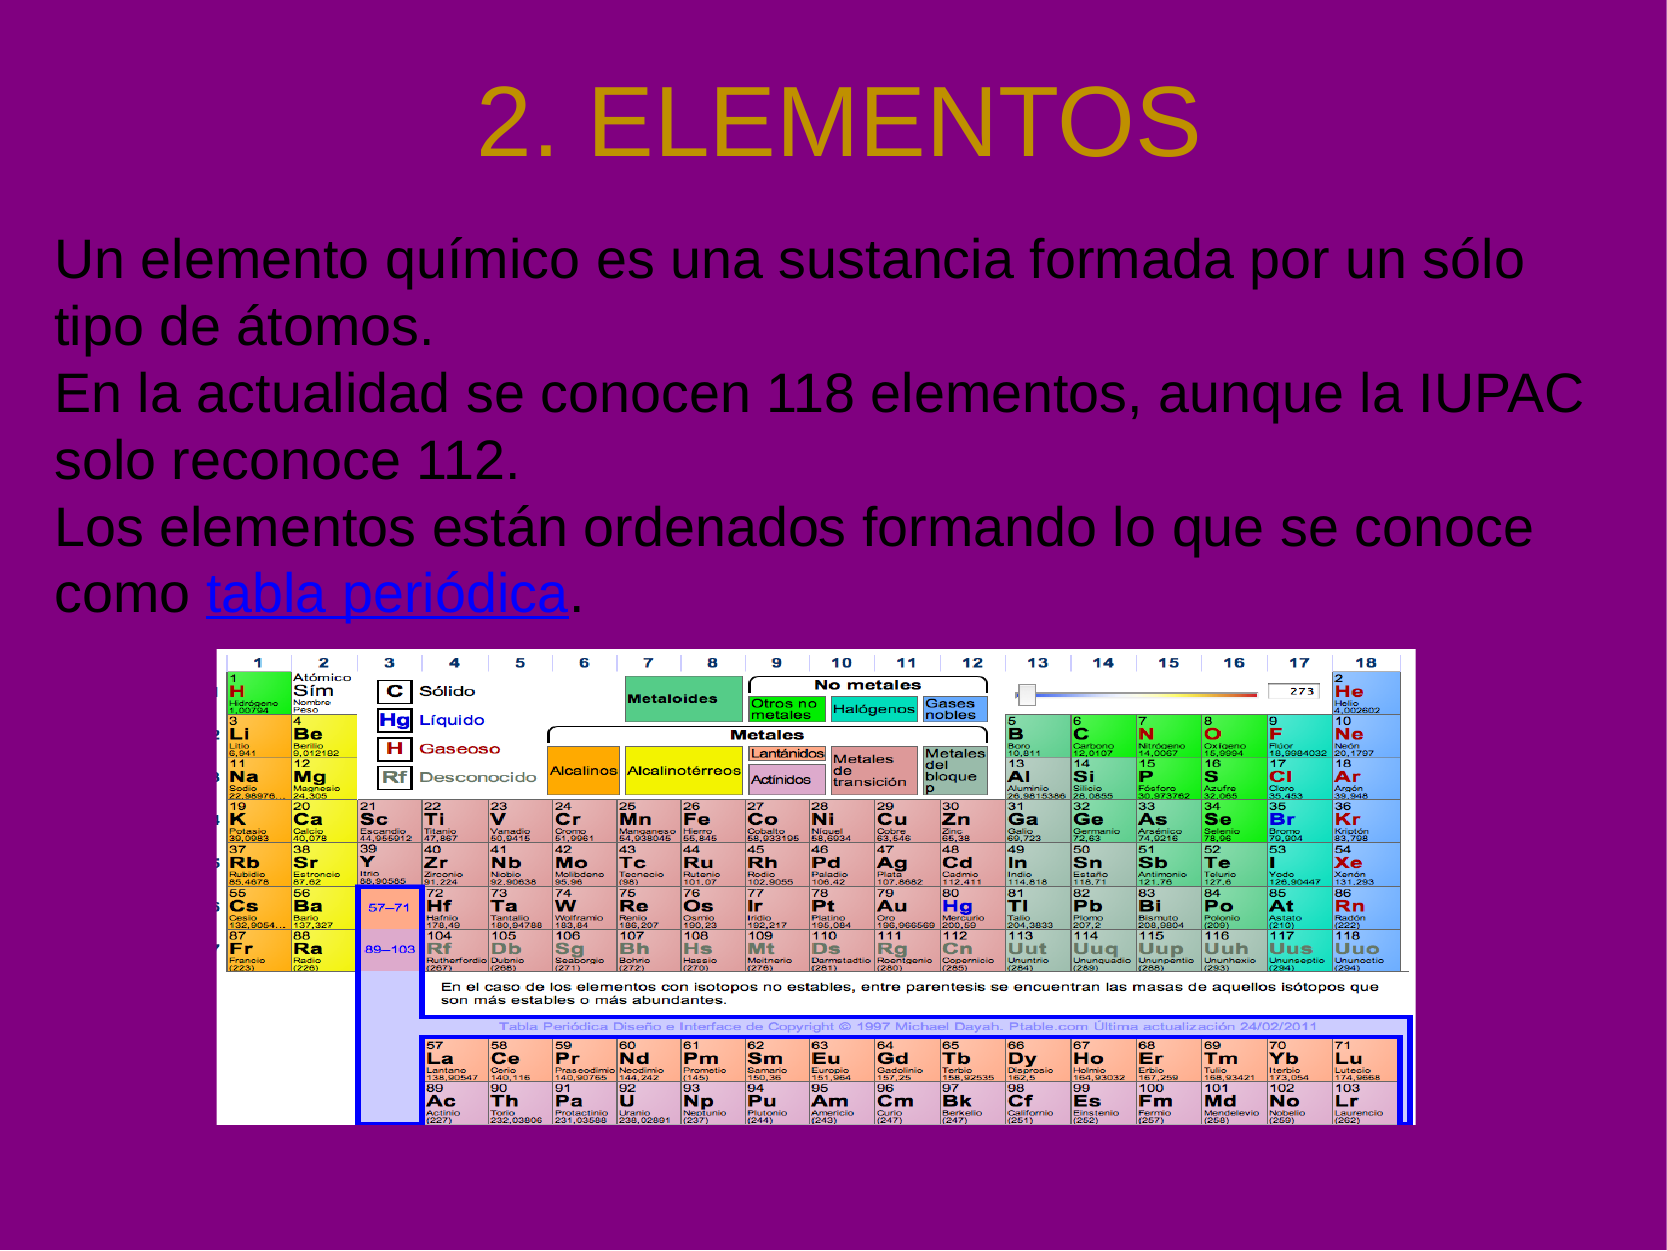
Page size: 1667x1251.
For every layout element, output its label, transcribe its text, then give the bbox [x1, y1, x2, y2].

title 2. ELEMENTOS [50, 50, 1630, 213]
list Un elemento químico es una sustancia formada por un sólo tipo de átomos. En la actualidad se conocen 118 elementos, aunque la IUPAC solo reconoce 112. Los elementos están ordenados formando lo que se conoce como tabla periódica. [47, 216, 1624, 1208]
text_box [216, 649, 1416, 1125]
